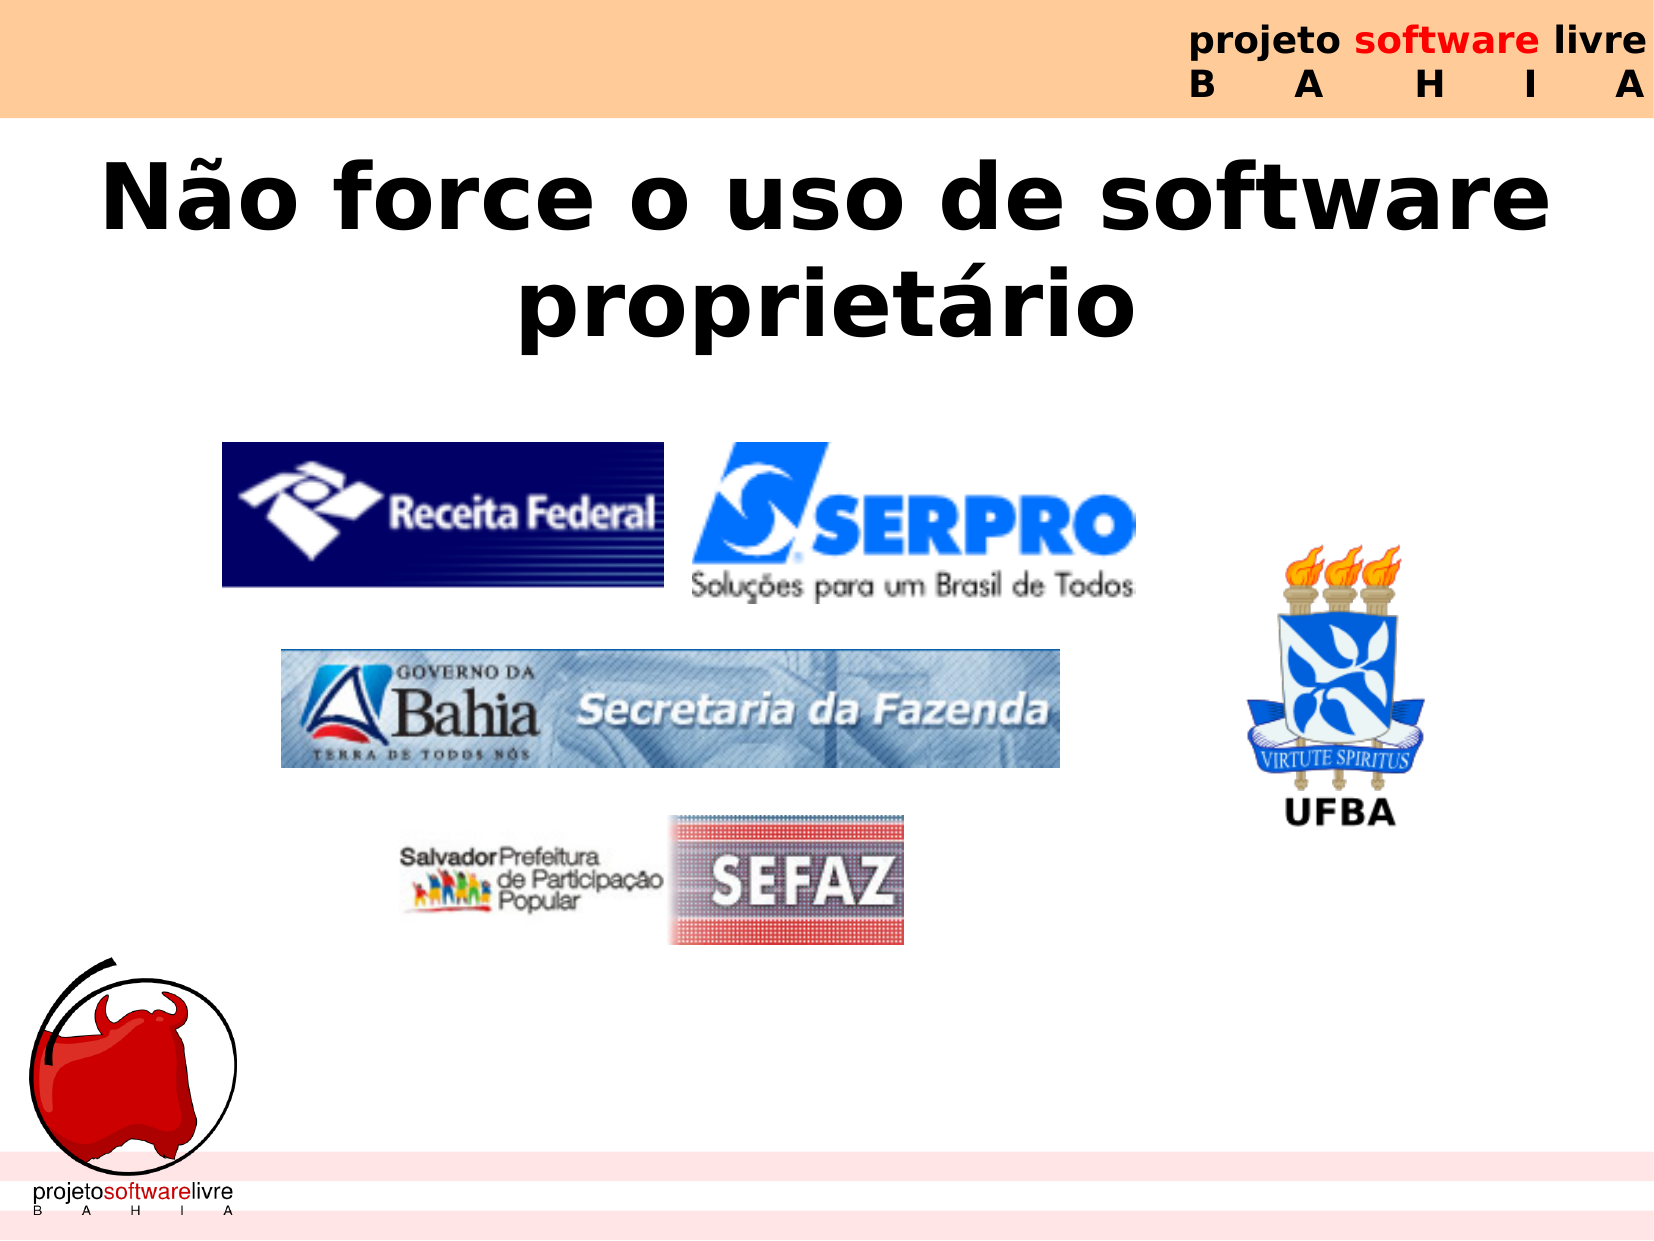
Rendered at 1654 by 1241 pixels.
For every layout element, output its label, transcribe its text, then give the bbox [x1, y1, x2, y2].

picture [692, 442, 1136, 604]
picture [399, 815, 904, 945]
picture [222, 442, 664, 591]
picture [1226, 531, 1447, 844]
picture [281, 649, 1060, 768]
picture [29, 957, 237, 1215]
title Não force o uso de software proprietário [82, 118, 1571, 384]
